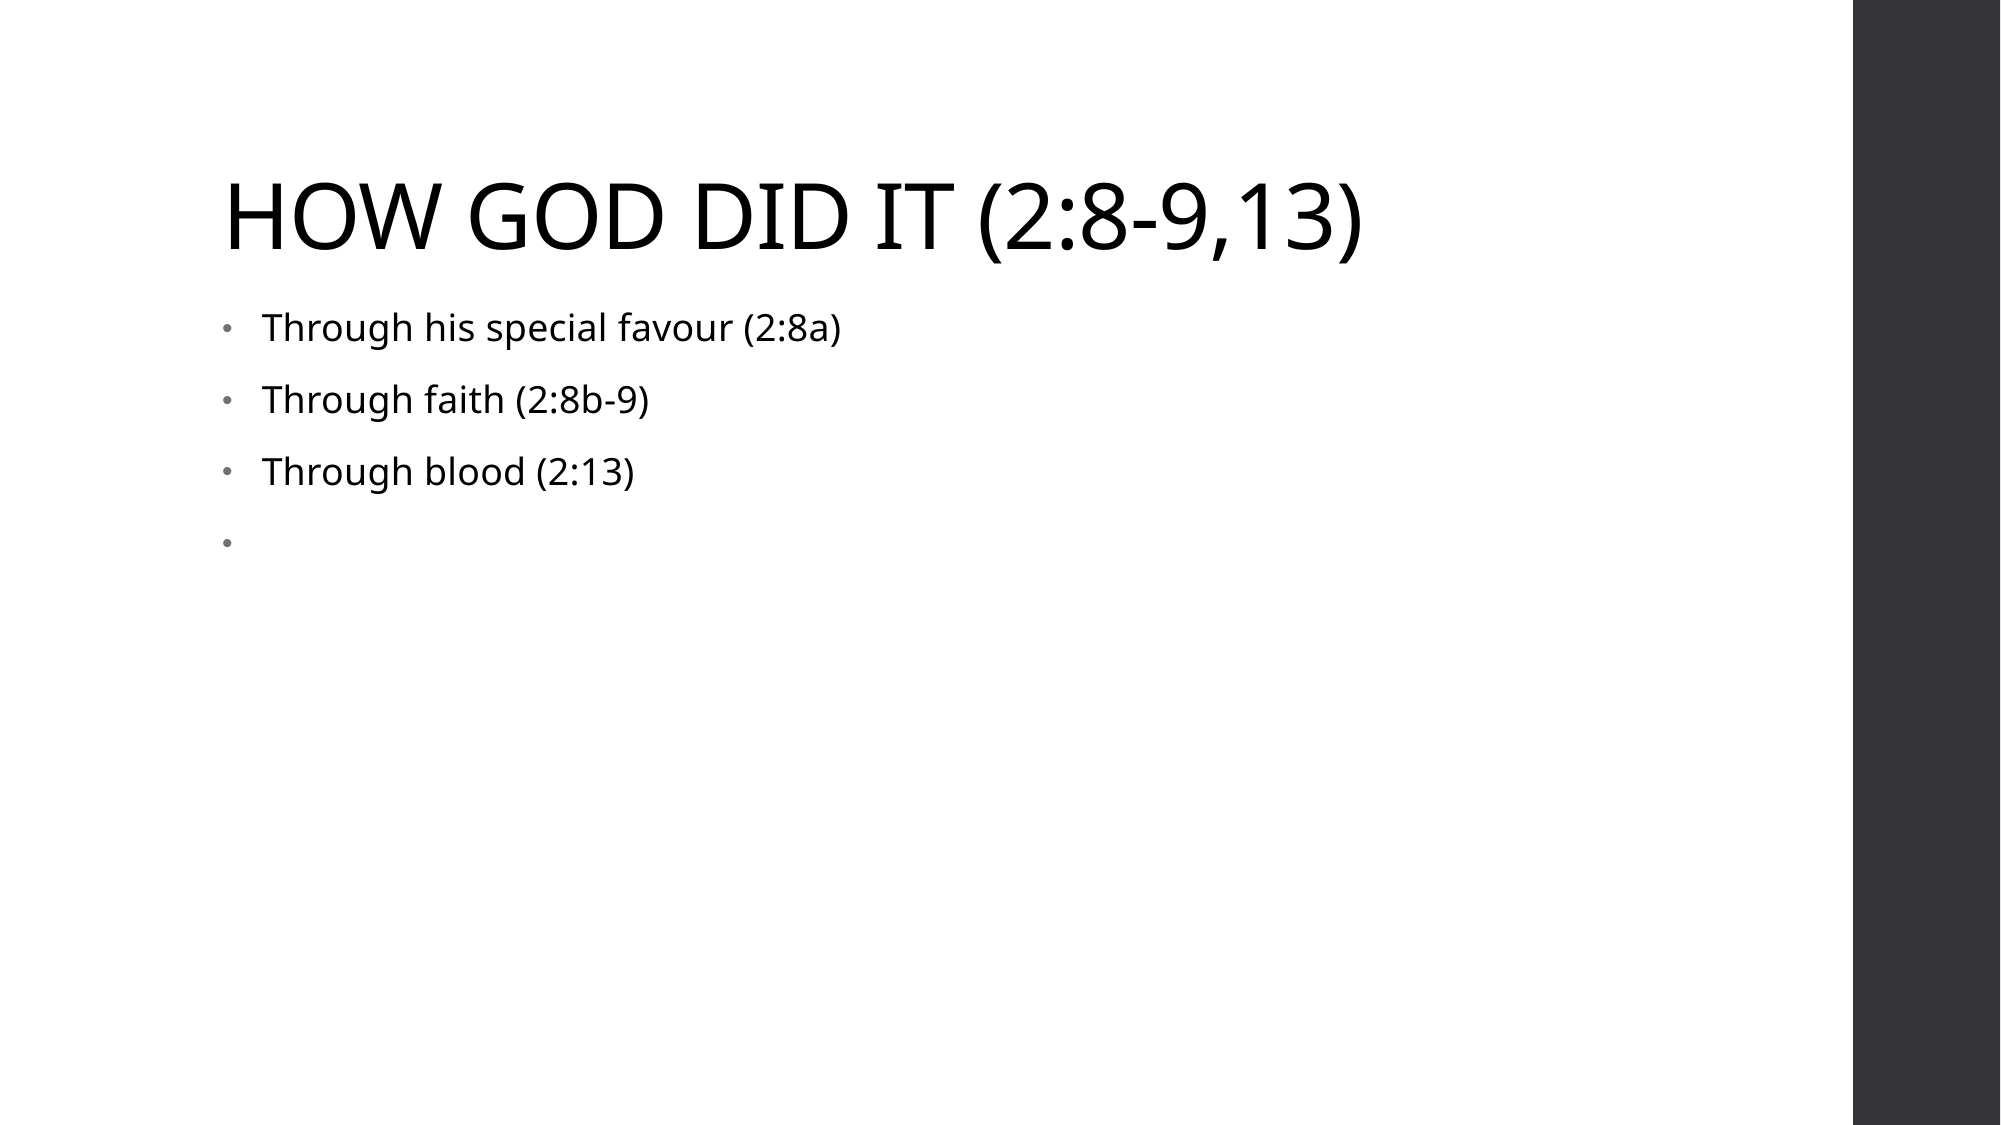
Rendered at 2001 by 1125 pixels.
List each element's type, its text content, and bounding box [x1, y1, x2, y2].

title HOW GOD DID IT (2:8-9,13) [206, 60, 1797, 278]
list Through his special favour (2:8a) Through faith (2:8b-9) Through blood (2:13) [206, 299, 1617, 1014]
